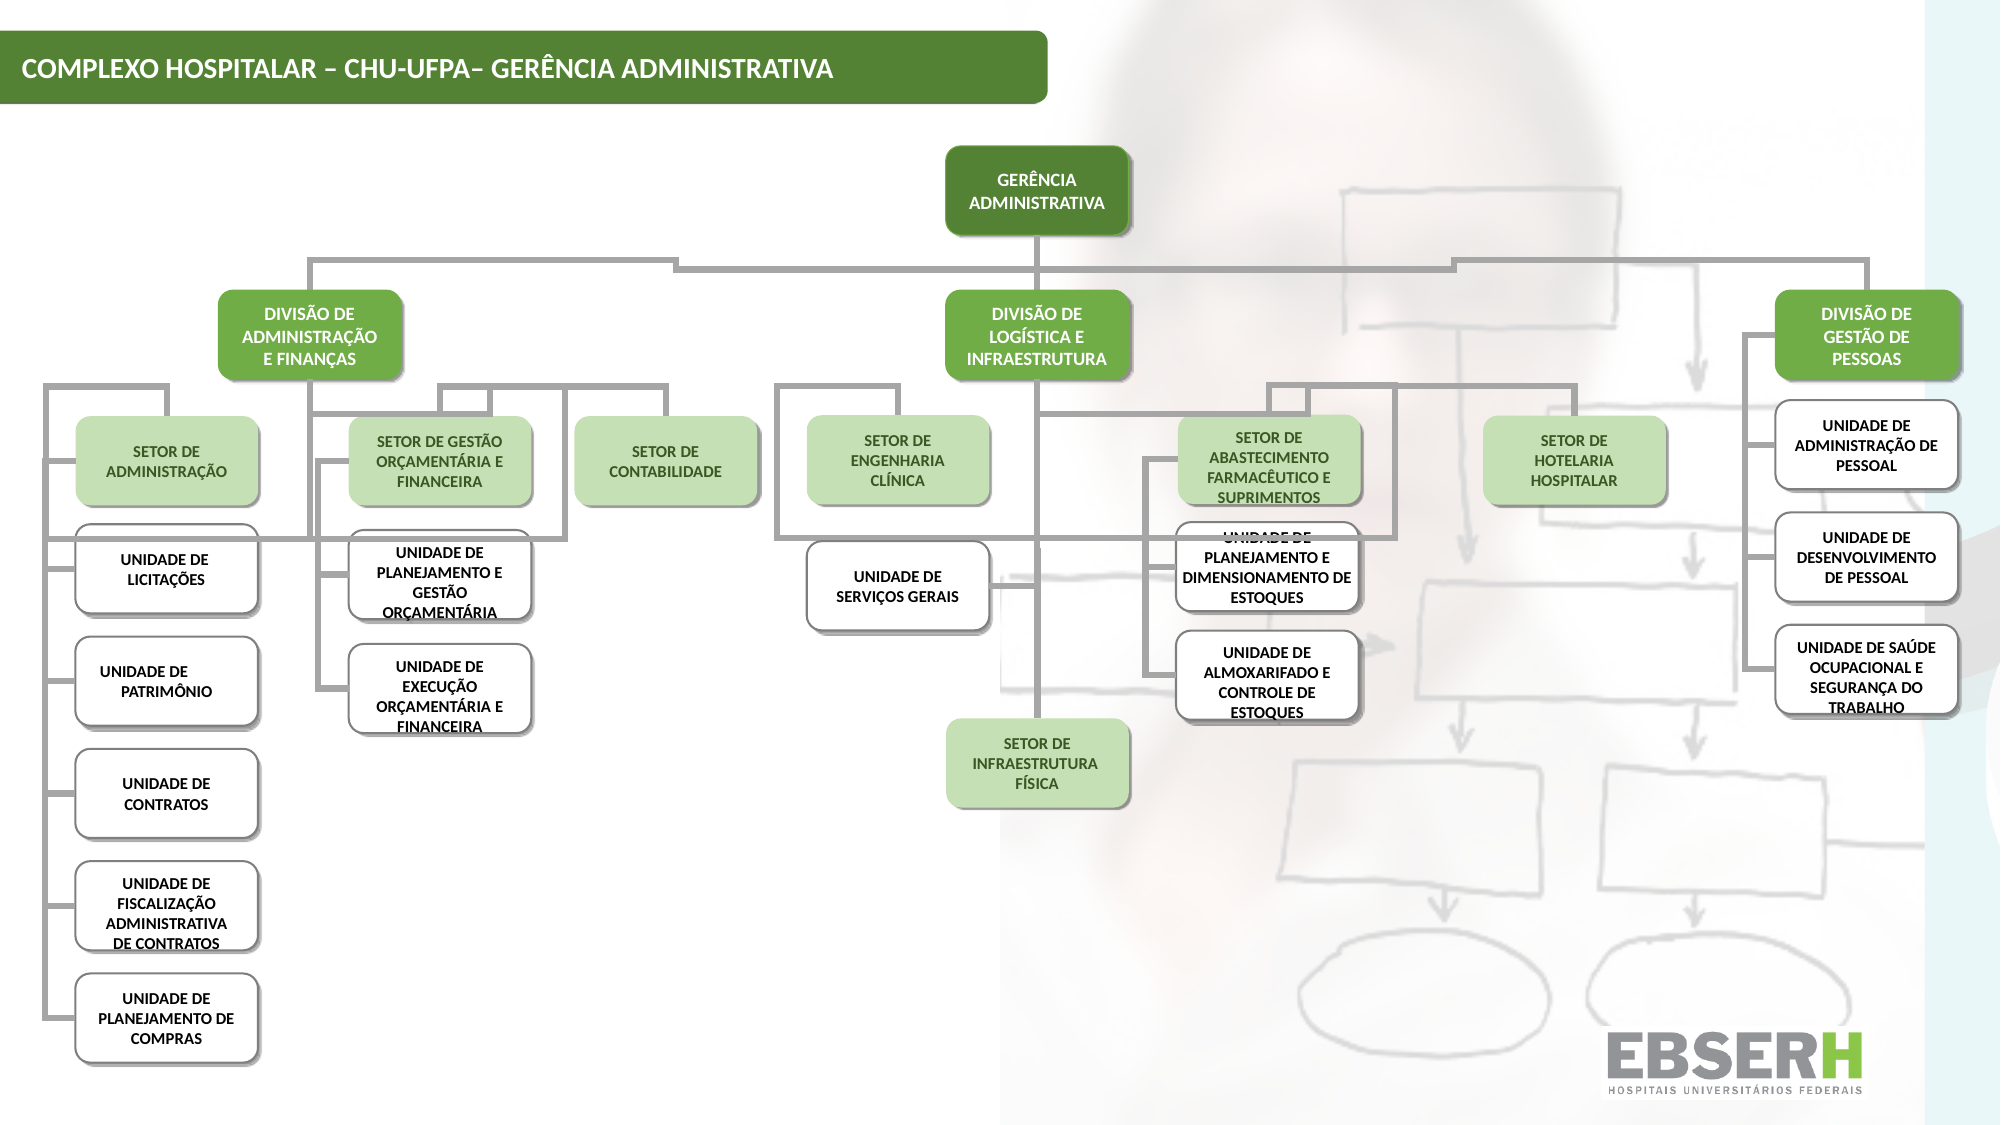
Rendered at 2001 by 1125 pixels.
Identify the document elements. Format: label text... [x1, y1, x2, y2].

text_box UNIDADE DE EXECUÇÃO ORÇAMENTÁRIA E FINANCEIRA [348, 643, 532, 734]
text_box COMPLEXO HOSPITALAR – CHU-UFPA– GERÊNCIA ADMINISTRATIVA [0, 30, 1048, 103]
text_box UNIDADE DE LICITAÇÕES [75, 538, 259, 614]
text_box UNIDADE DE SERVIÇOS GERAIS [806, 541, 990, 631]
text_box UNIDADE DE PLANEJAMENTO E DIMENSIONAMENTO DE ESTOQUES [1176, 522, 1359, 612]
text_box UNIDADE DE LICITAÇÕES [77, 524, 257, 532]
text_box SETOR DE CONTABILIDADE [574, 416, 758, 506]
text_box DIVISÃO DE LOGÍSTICA E INFRAESTRUTURA [945, 290, 1129, 380]
text_box UNIDADE DE CONTRATOS [75, 748, 259, 838]
text_box SETOR DE HOTELARIA HOSPITALAR [1483, 415, 1666, 505]
text_box UNIDADE DE ADMINISTRAÇÃO DE PESSOAL [1775, 400, 1959, 490]
text_box UNIDADE DE FISCALIZAÇÃO ADMINISTRATIVA DE CONTRATOS [75, 861, 259, 951]
text_box UNIDADE DE DESENVOLVIMENTO DE PESSOAL [1775, 512, 1959, 602]
text_box SETOR DE GESTÃO ORÇAMENTÁRIA E FINANCEIRA [348, 416, 532, 506]
text_box UNIDADE DE SAÚDE OCUPACIONAL E SEGURANÇA DO TRABALHO [1775, 624, 1959, 714]
text_box UNIDADE DE PLANEJAMENTO DE COMPRAS [75, 973, 259, 1063]
text_box UNIDADE DE PATRIMÔNIO [75, 636, 259, 726]
text_box SETOR DE ENGENHARIA CLÍNICA [806, 415, 990, 505]
text_box GERÊNCIA ADMINISTRATIVA [945, 145, 1129, 236]
text_box DIVISÃO DE GESTÃO DE PESSOAS [1775, 290, 1959, 380]
text_box SETOR DE INFRAESTRUTURA FÍSICA [946, 718, 1129, 808]
text_box UNIDADE DE PLANEJAMENTO E GESTÃO ORÇAMENTÁRIA [348, 538, 532, 620]
text_box SETOR DE ADMINISTRAÇÃO [75, 416, 259, 506]
text_box SETOR DE ABASTECIMENTO FARMACÊUTICO E SUPRIMENTOS [1177, 414, 1361, 504]
text_box UNIDADE DE ALMOXARIFADO E CONTROLE DE ESTOQUES [1176, 630, 1359, 720]
text_box DIVISÃO DE ADMINISTRAÇÃO E FINANÇAS [218, 290, 402, 380]
